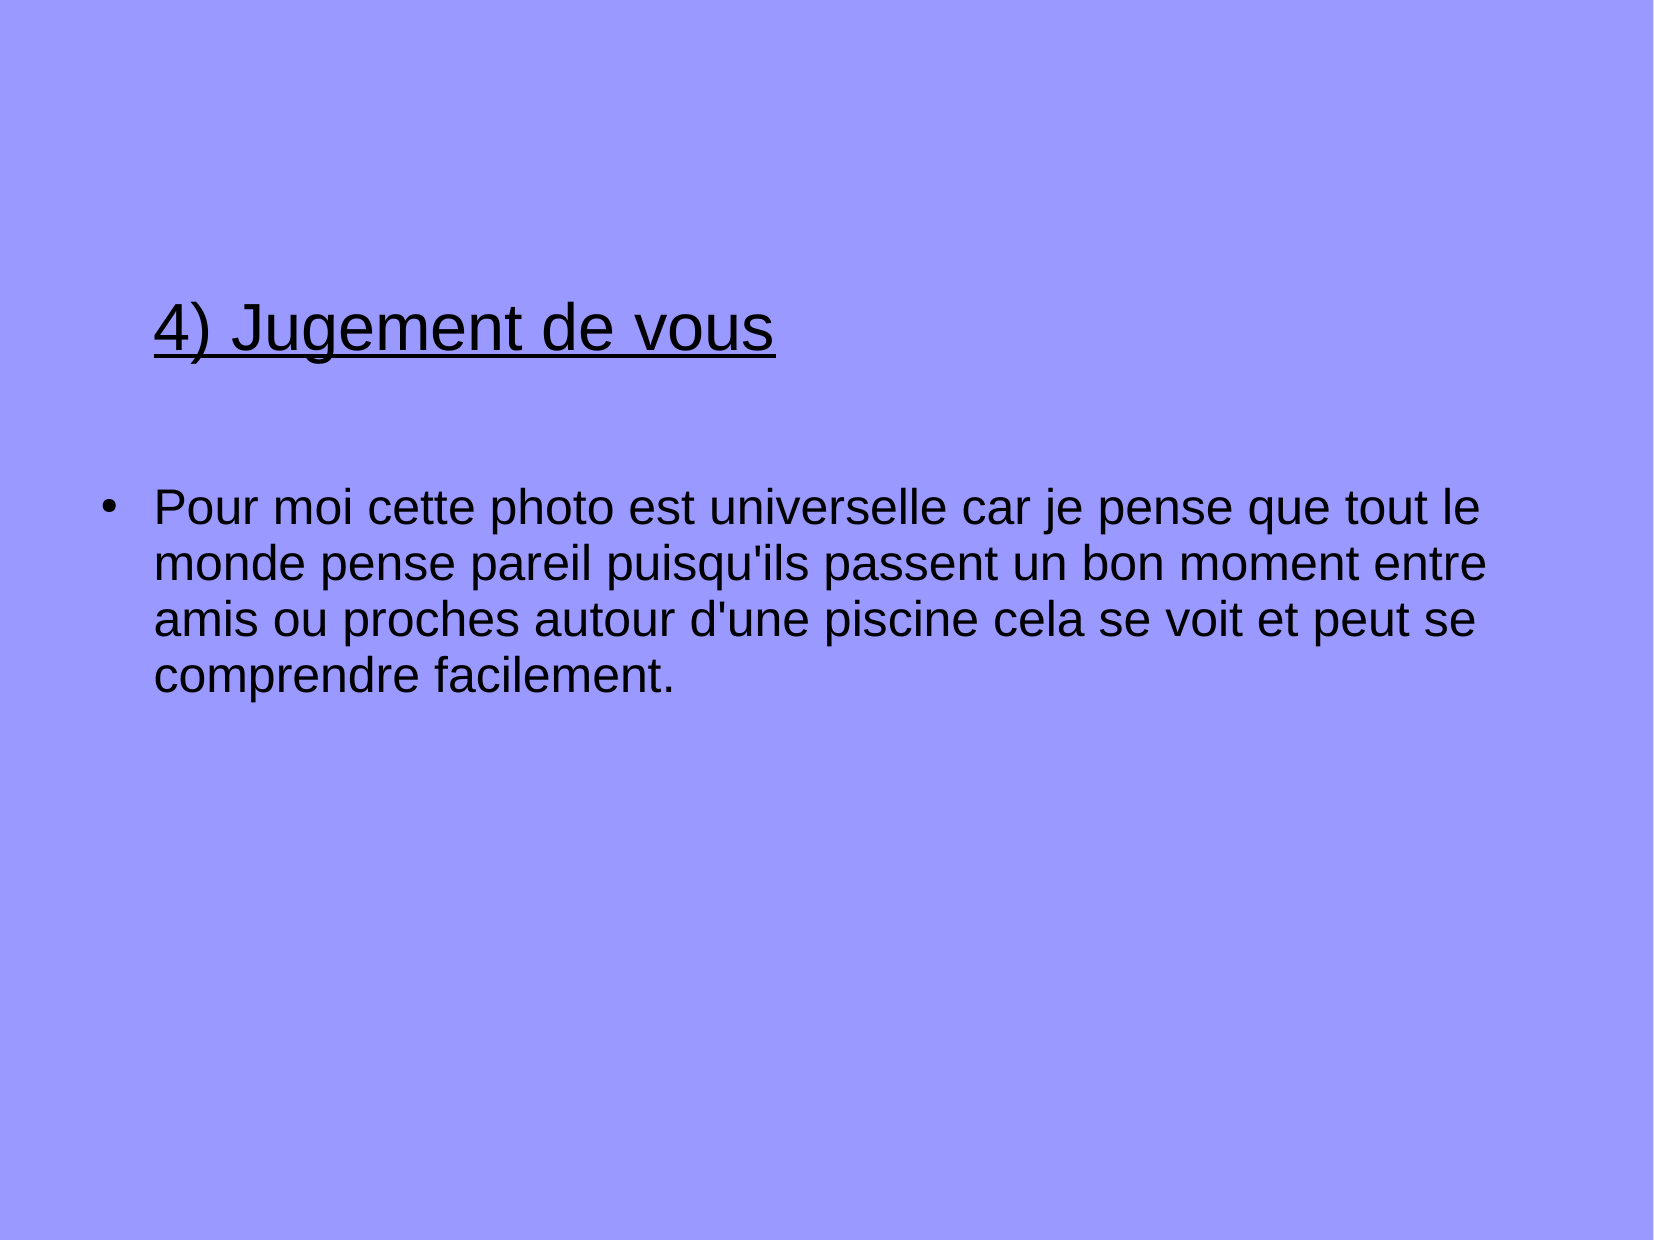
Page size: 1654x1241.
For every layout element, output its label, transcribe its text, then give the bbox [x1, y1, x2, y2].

list 4) Jugement de vous Pour moi cette photo est universelle car je pense que tout le monde pense pareil puisqu'ils passent un bon moment entre amis ou proches autour d'une piscine cela se voit et peut se comprendre facilement. [82, 290, 1571, 1010]
